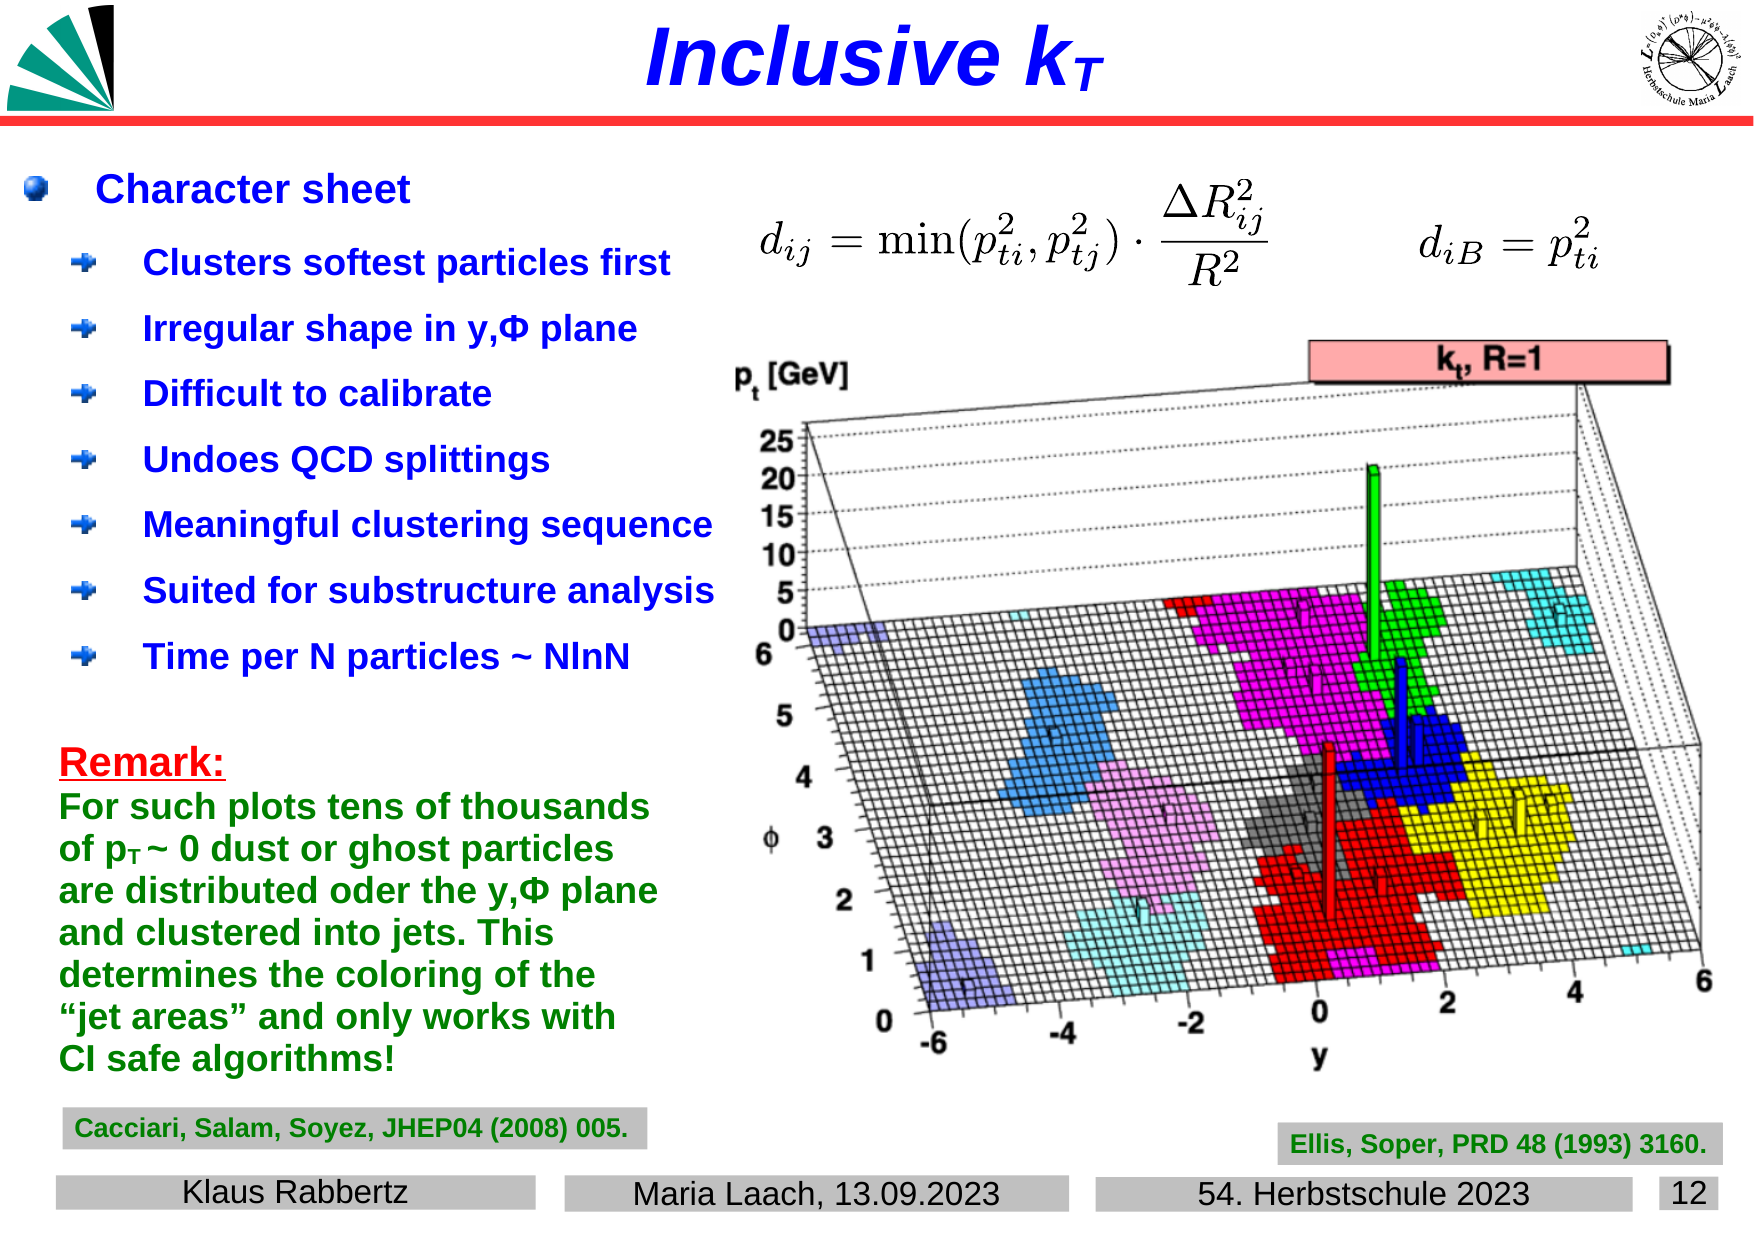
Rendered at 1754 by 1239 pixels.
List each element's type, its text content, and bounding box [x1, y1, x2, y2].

picture [1417, 216, 1600, 269]
title Inclusive kT [129, 0, 1617, 114]
list Character sheet Clusters softest particles first Irregular shape in y,Φ plane Difficult to calibrate Undoes QCD splittings Meaningful clustering sequence Suited for substructure analysis Time per N particles ~ NlnN [12, 165, 745, 678]
picture [1641, 11, 1741, 106]
picture [758, 179, 1268, 286]
text_box Ellis, Soper, PRD 48 (1993) 3160. [1277, 1122, 1723, 1165]
text_box Remark: For such plots tens of thousands of pT ~ 0 dust or ghost particles are distributed oder the y,Φ plane and clustered into jets. This determines the coloring of the “jet areas” and only works with CI safe algorithms! [46, 733, 677, 1086]
picture [722, 325, 1730, 1094]
text_box Cacciari, Salam, Soyez, JHEP04 (2008) 005. [62, 1107, 648, 1150]
picture [7, 5, 114, 112]
